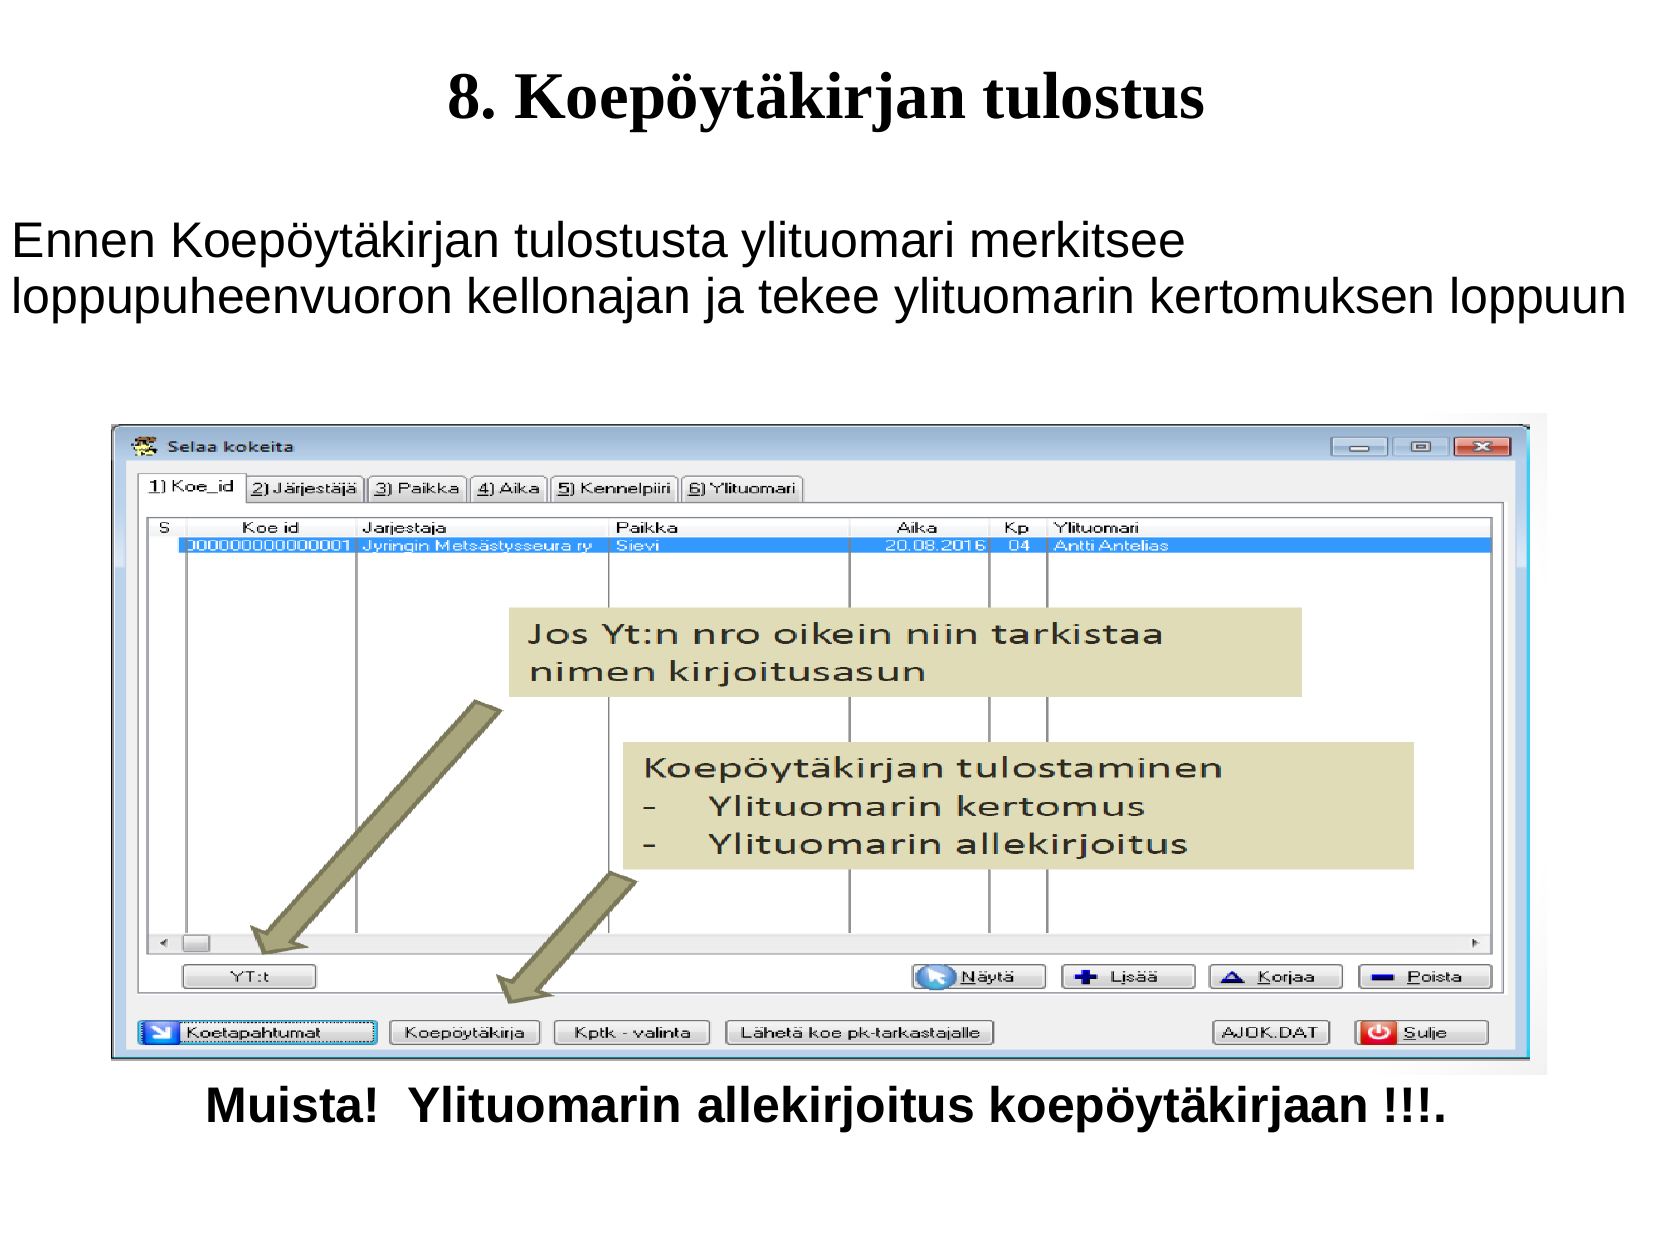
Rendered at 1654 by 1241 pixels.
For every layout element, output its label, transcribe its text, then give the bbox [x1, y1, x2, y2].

title 8. Koepöytäkirjan tulostus [82, 49, 1571, 142]
picture [94, 413, 1548, 1075]
list Ennen Koepöytäkirjan tulostusta ylituomari merkitsee loppupuheenvuoron kellonajan ja tekee ylituomarin kertomuksen loppuun Muista! Ylituomarin allekirjoitus koepöytäkirjaan !!!. [11, 212, 1642, 1135]
